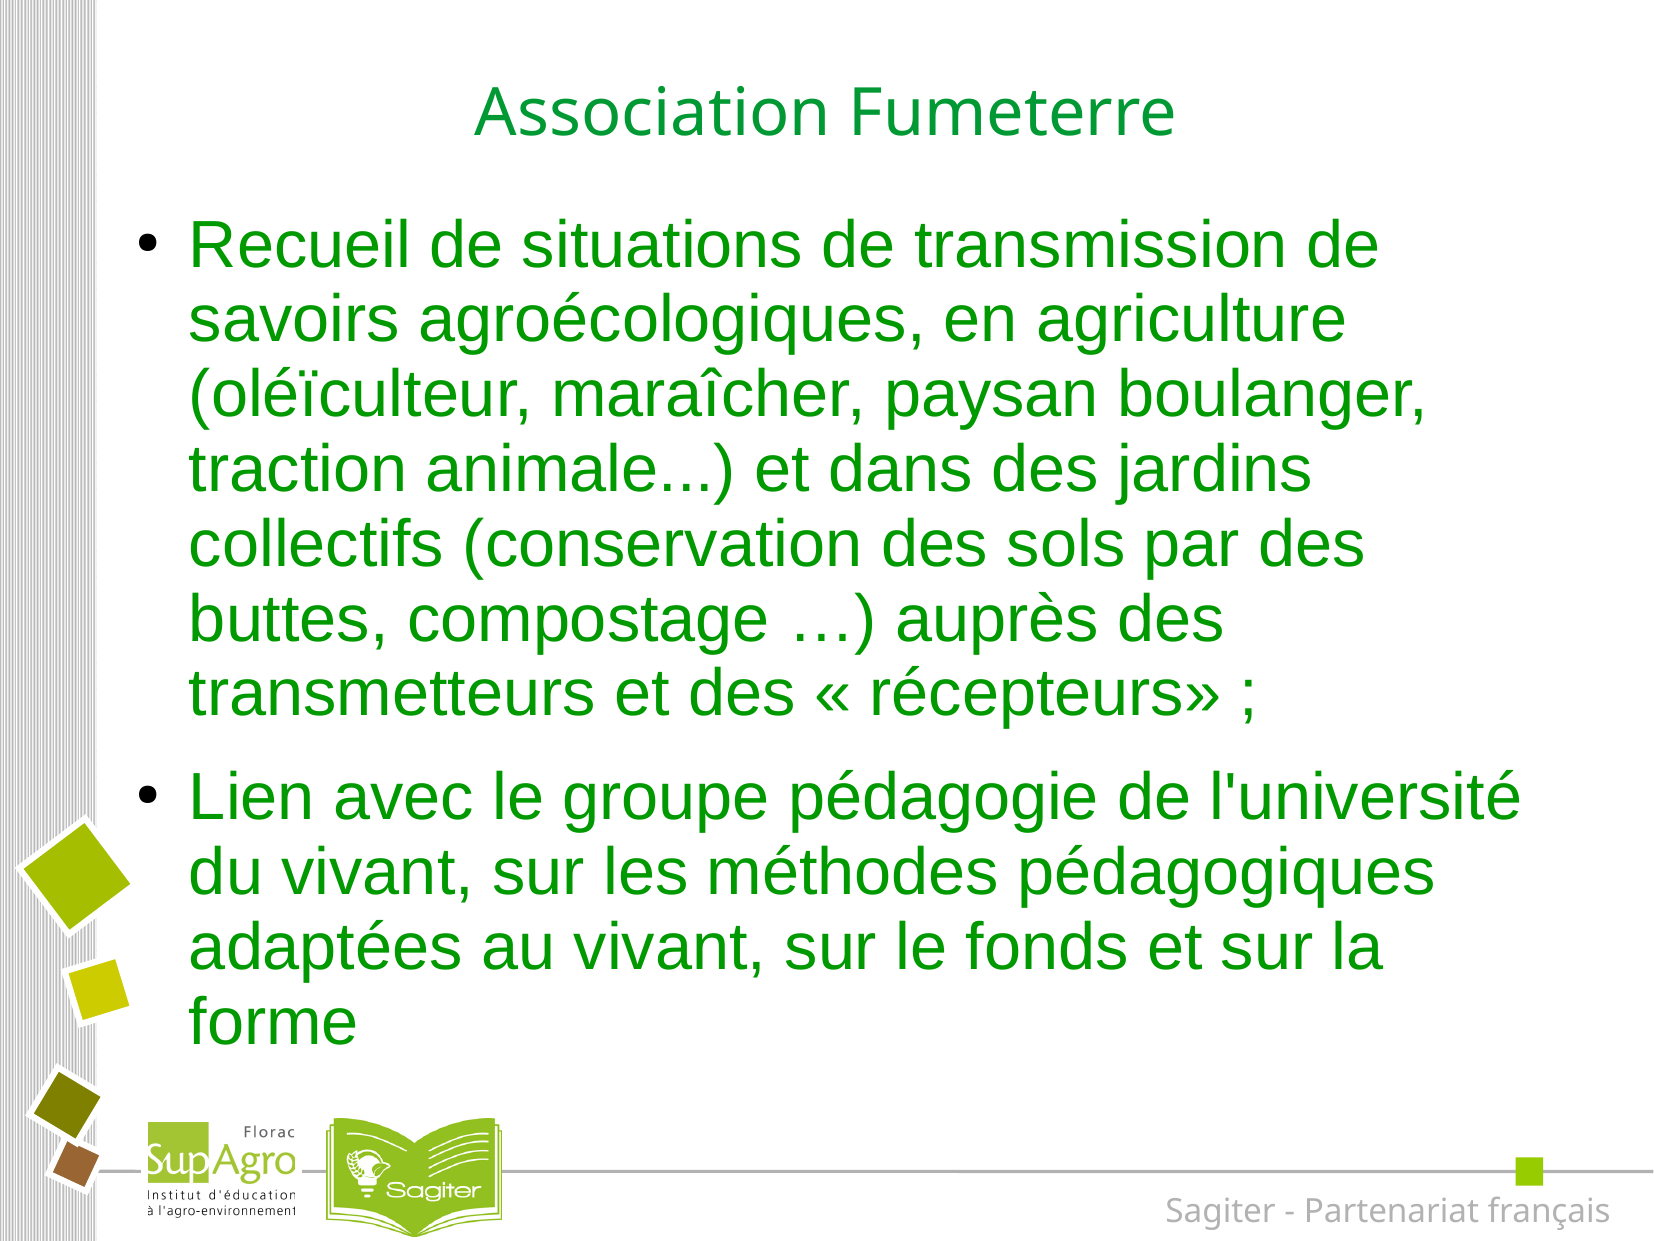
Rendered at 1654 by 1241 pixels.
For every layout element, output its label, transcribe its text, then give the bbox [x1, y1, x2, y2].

picture [326, 1118, 502, 1237]
list Recueil de situations de transmission de savoirs agroécologiques, en agriculture (oléïculteur, maraîcher, paysan boulanger, traction animale...) et dans des jardins collectifs (conservation des sols par des buttes, compostage …) auprès des transmetteurs et des « récepteurs» ; Lien avec le groupe pédagogie de l'université du vivant, sur les méthodes pédagogiques adaptées au vivant, sur le fonds et sur la forme [118, 206, 1571, 1109]
title Association Fumeterre [97, 41, 1571, 178]
text_box [0, 0, 118, 1241]
text_box Sagiter - Partenariat français [124, 1178, 1627, 1240]
text_box [1515, 1157, 1544, 1186]
picture [147, 1122, 296, 1218]
